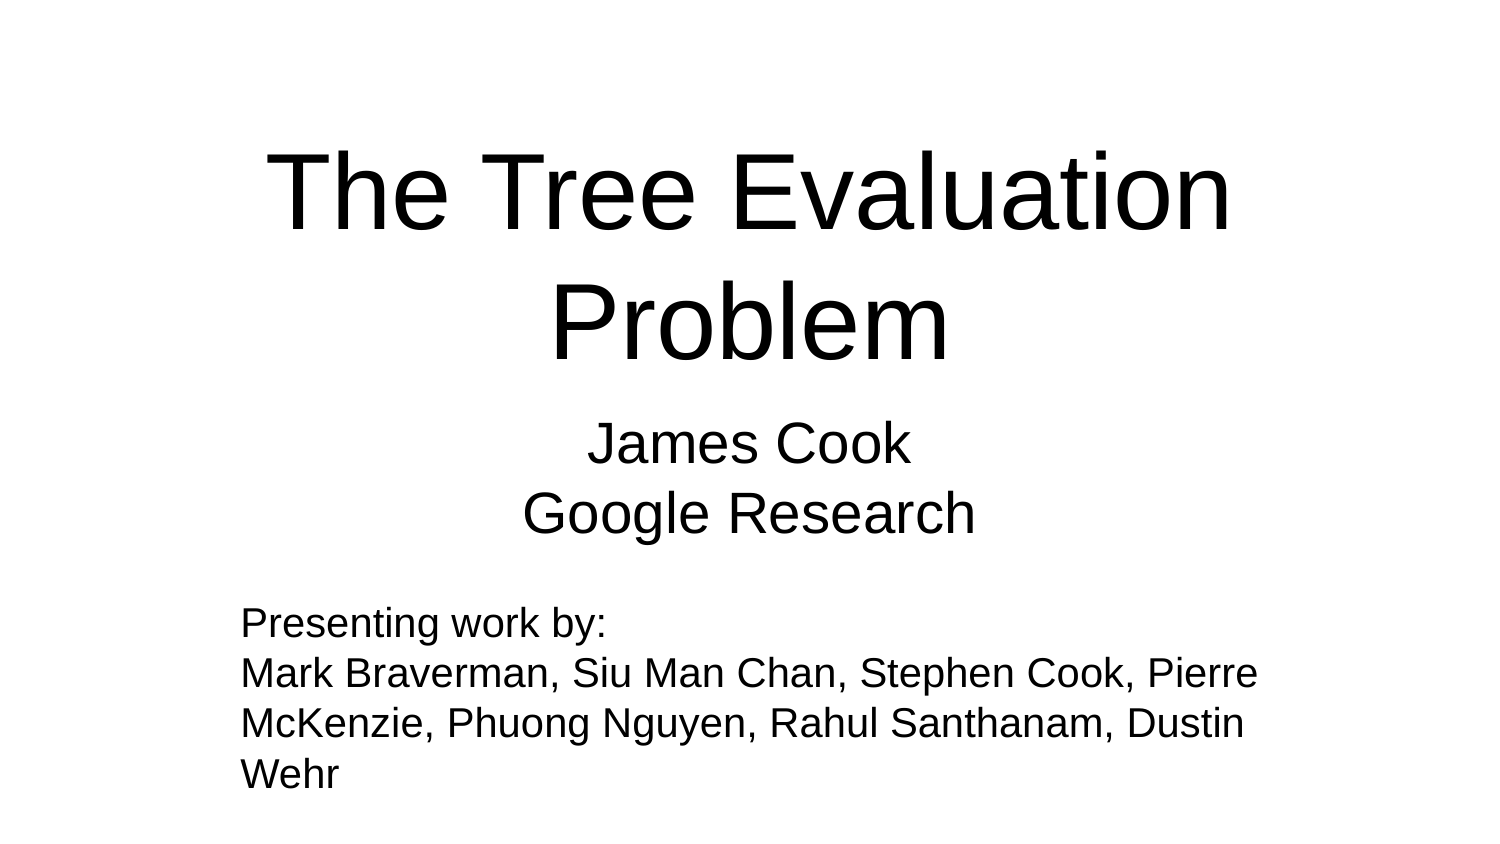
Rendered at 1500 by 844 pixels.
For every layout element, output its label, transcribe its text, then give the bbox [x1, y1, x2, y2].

title The Tree Evaluation Problem [51, 59, 1449, 389]
subtitle James Cook Google Research [51, 389, 1449, 520]
text_box Presenting work by: Mark Braverman, Siu Man Chan, Stephen Cook, Pierre McKenzie, Phuong Nguyen, Rahul Santhanam, Dustin Wehr [225, 581, 1369, 764]
